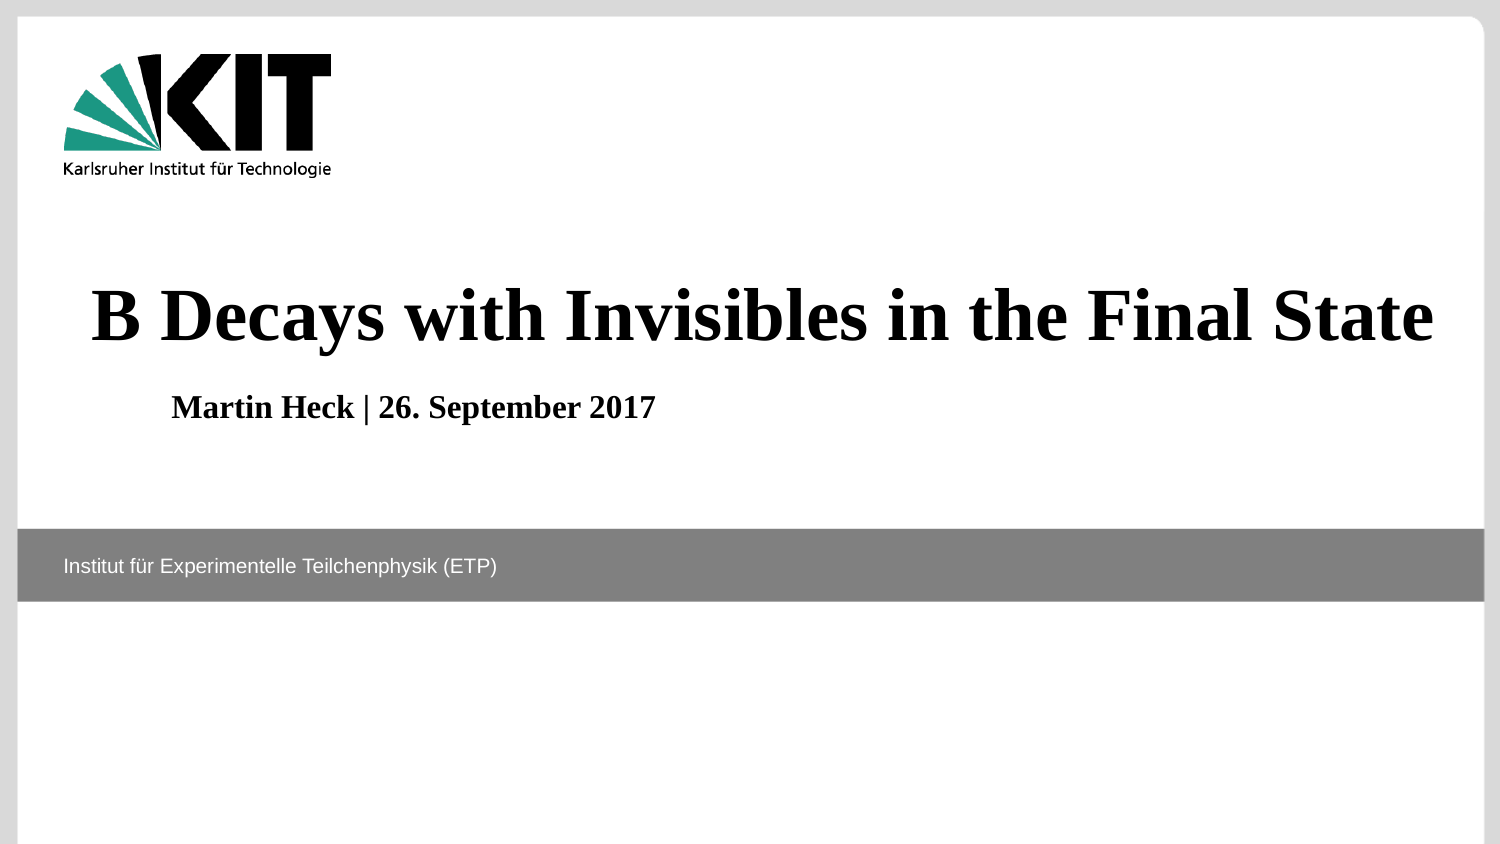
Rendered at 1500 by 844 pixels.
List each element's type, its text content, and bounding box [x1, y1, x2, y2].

text_box Martin Heck | 26. September 2017 [65, 385, 1439, 488]
text_box B Decays with Invisibles in the Final State [64, 237, 1463, 356]
picture [0, 0, 1500, 844]
